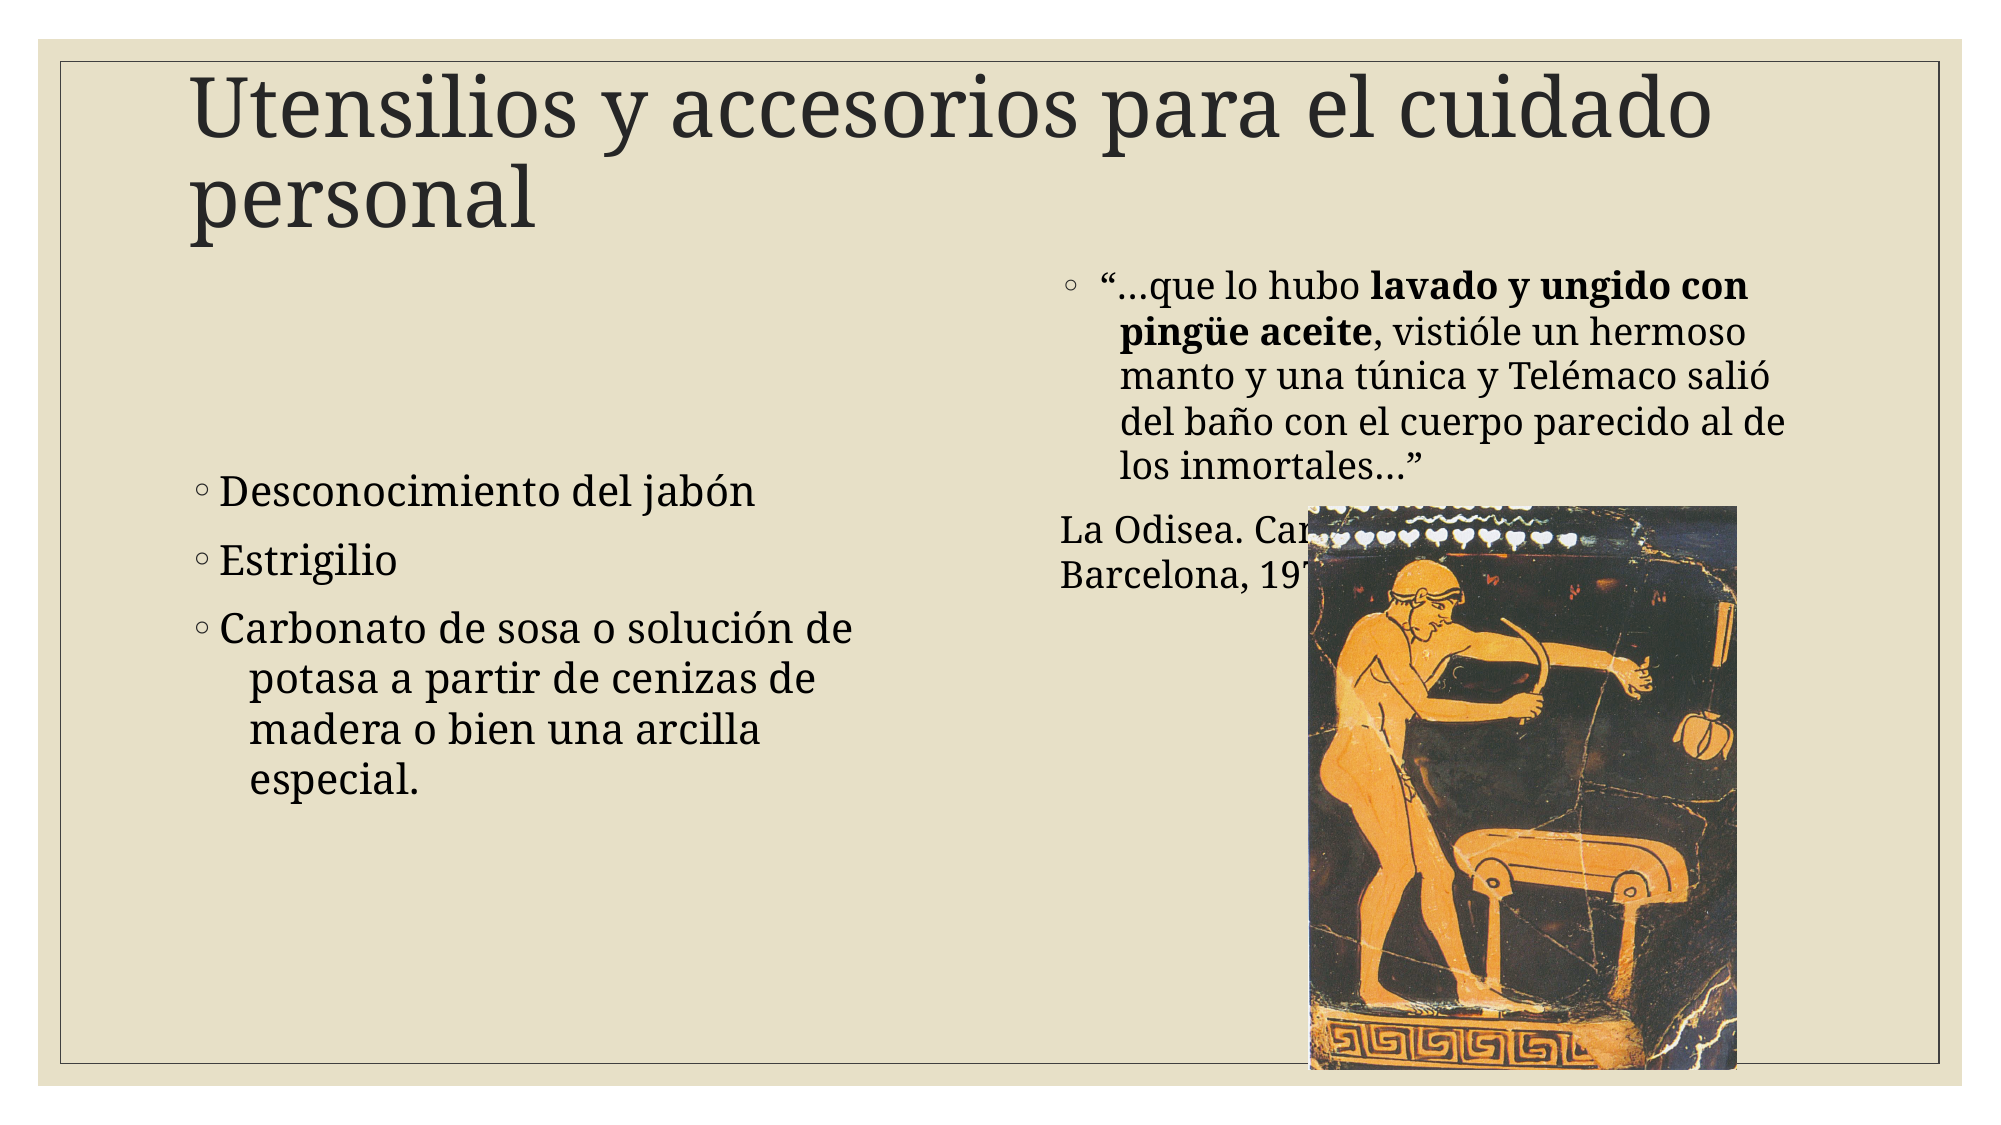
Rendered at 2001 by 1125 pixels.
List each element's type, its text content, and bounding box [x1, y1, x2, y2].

title Utensilios y accesorios para el cuidado personal [174, 43, 1825, 269]
picture [1308, 506, 1737, 1070]
list “…que lo hubo lavado y ungido con pingüe aceite, vistióle un hermoso manto y una túnica y Telémaco salió del baño con el cuerpo parecido al de los inmortales…” La Odisea. Canto III, Bruguera. Barcelona, 1978, p. 83. [1044, 254, 1825, 871]
list Desconocimiento del jabón Estrigilio Carbonato de sosa o solución de potasa a partir de cenizas de madera o bien una arcilla especial. [174, 456, 955, 1072]
